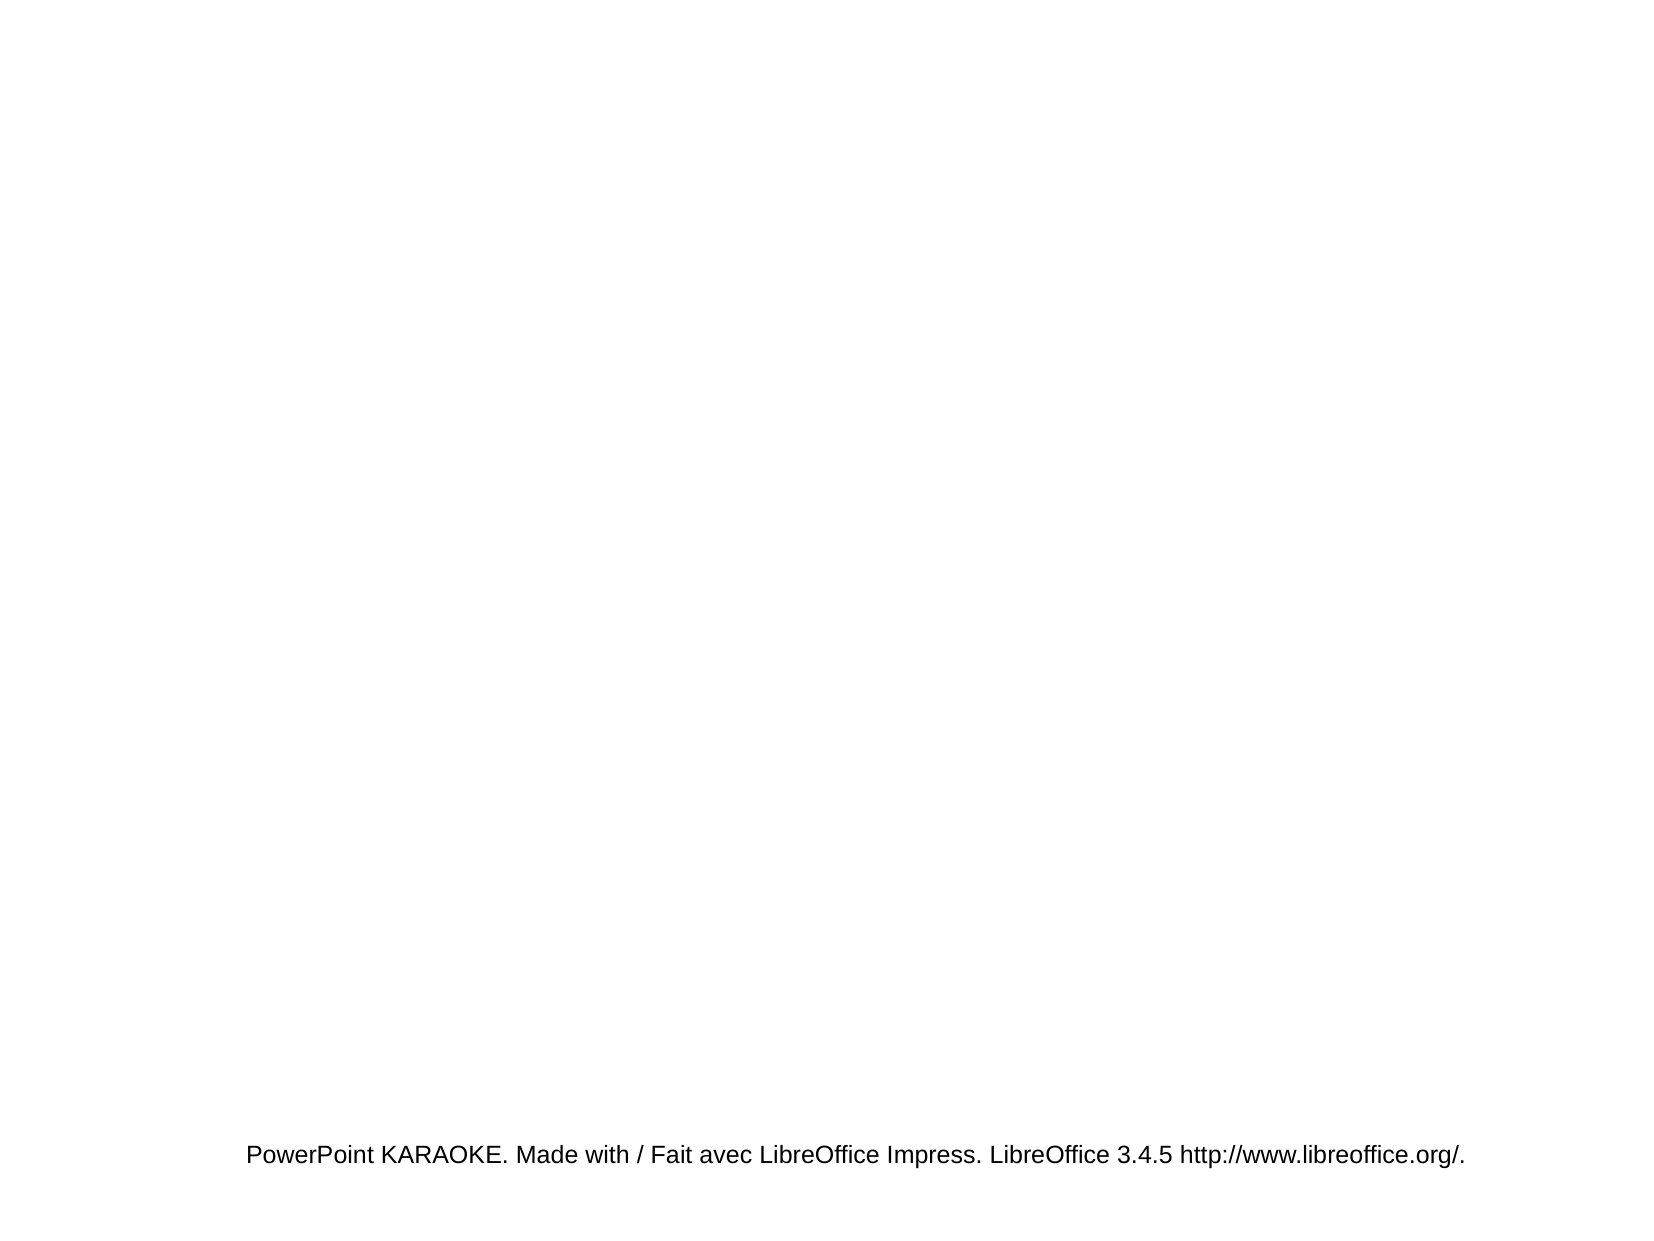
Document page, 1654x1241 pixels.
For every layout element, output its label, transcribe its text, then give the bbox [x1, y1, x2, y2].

text_box PowerPoint KARAOKE. Made with / Fait avec LibreOffice Impress. LibreOffice 3.4.5 http://www.libreoffice.org/. [231, 1133, 1484, 1177]
